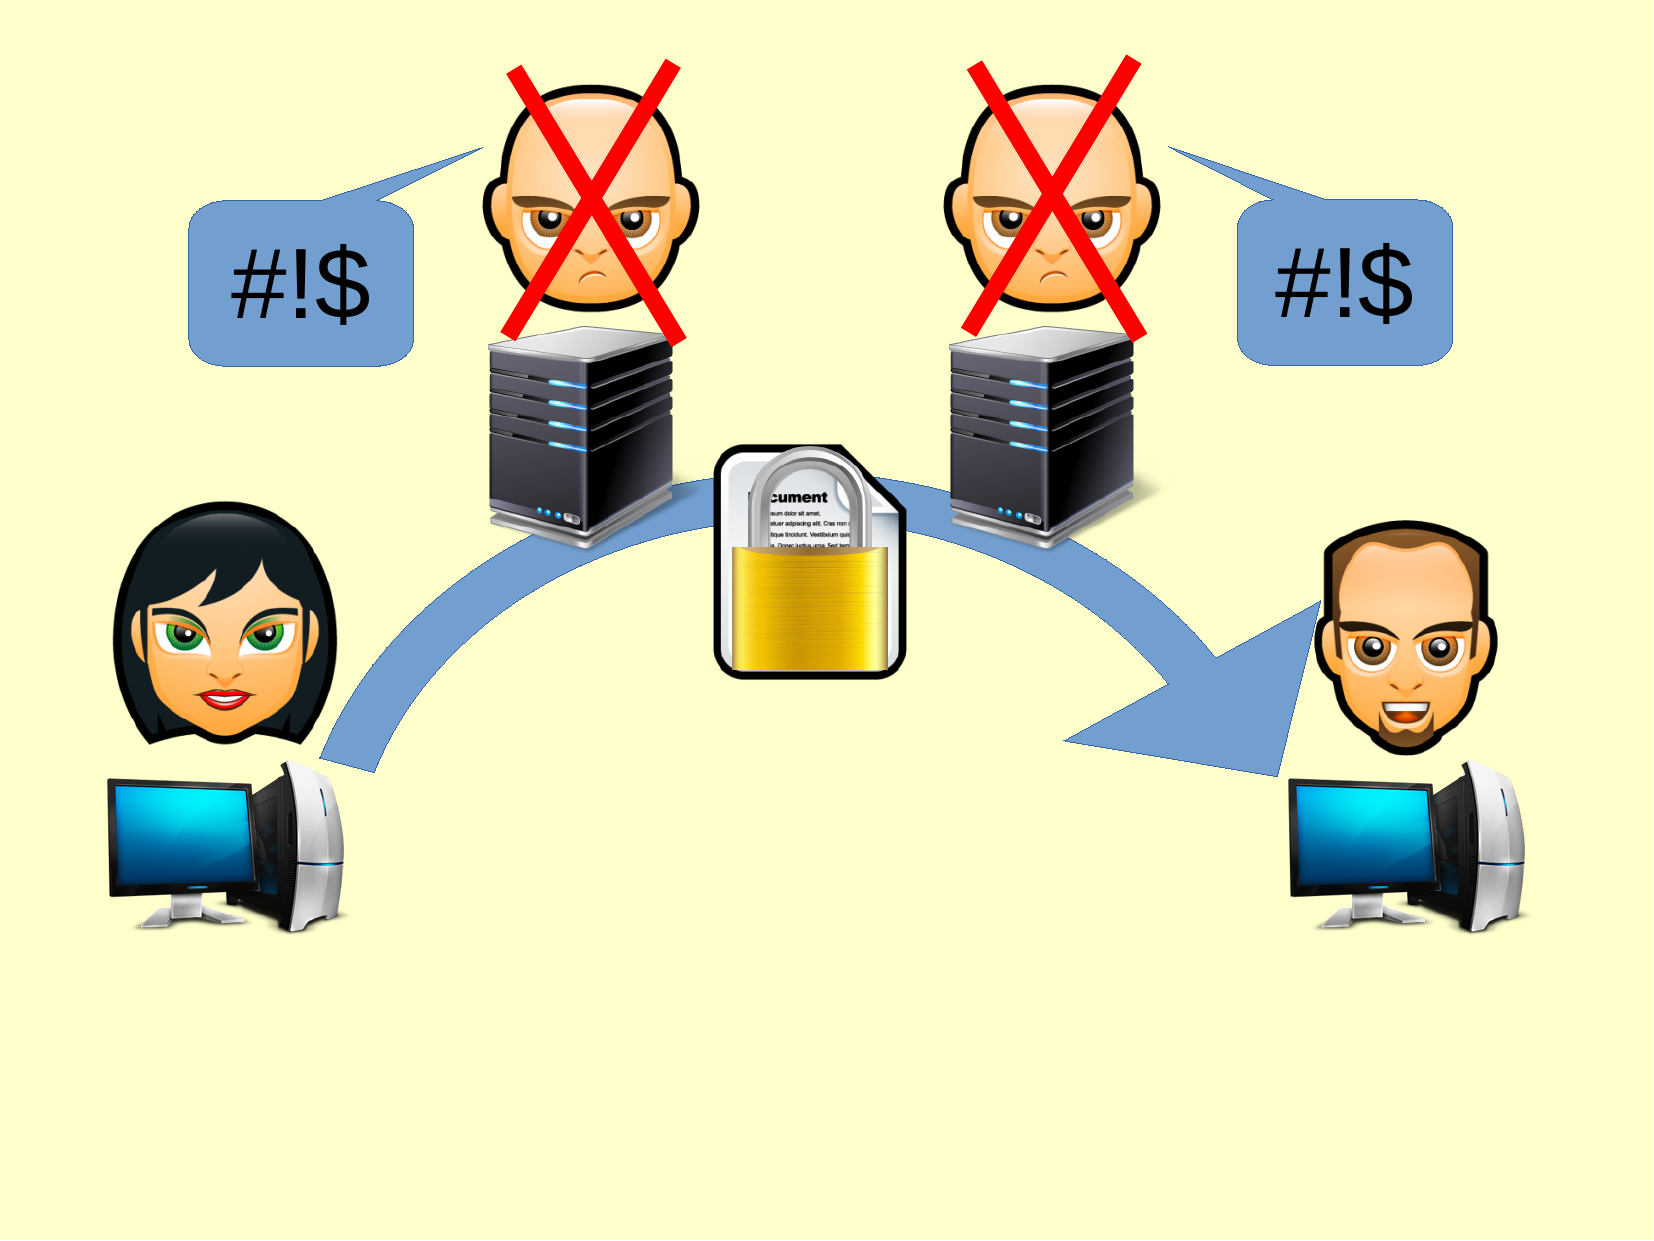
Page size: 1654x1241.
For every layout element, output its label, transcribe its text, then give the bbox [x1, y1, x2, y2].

text_box #!$ [1168, 146, 1453, 366]
picture [527, 72, 657, 179]
text_box [349, 554, 609, 773]
picture [100, 499, 349, 969]
picture [466, 72, 1176, 686]
text_box [986, 554, 1281, 777]
picture [1281, 509, 1530, 969]
picture [990, 72, 1115, 175]
text_box #!$ [188, 147, 483, 367]
